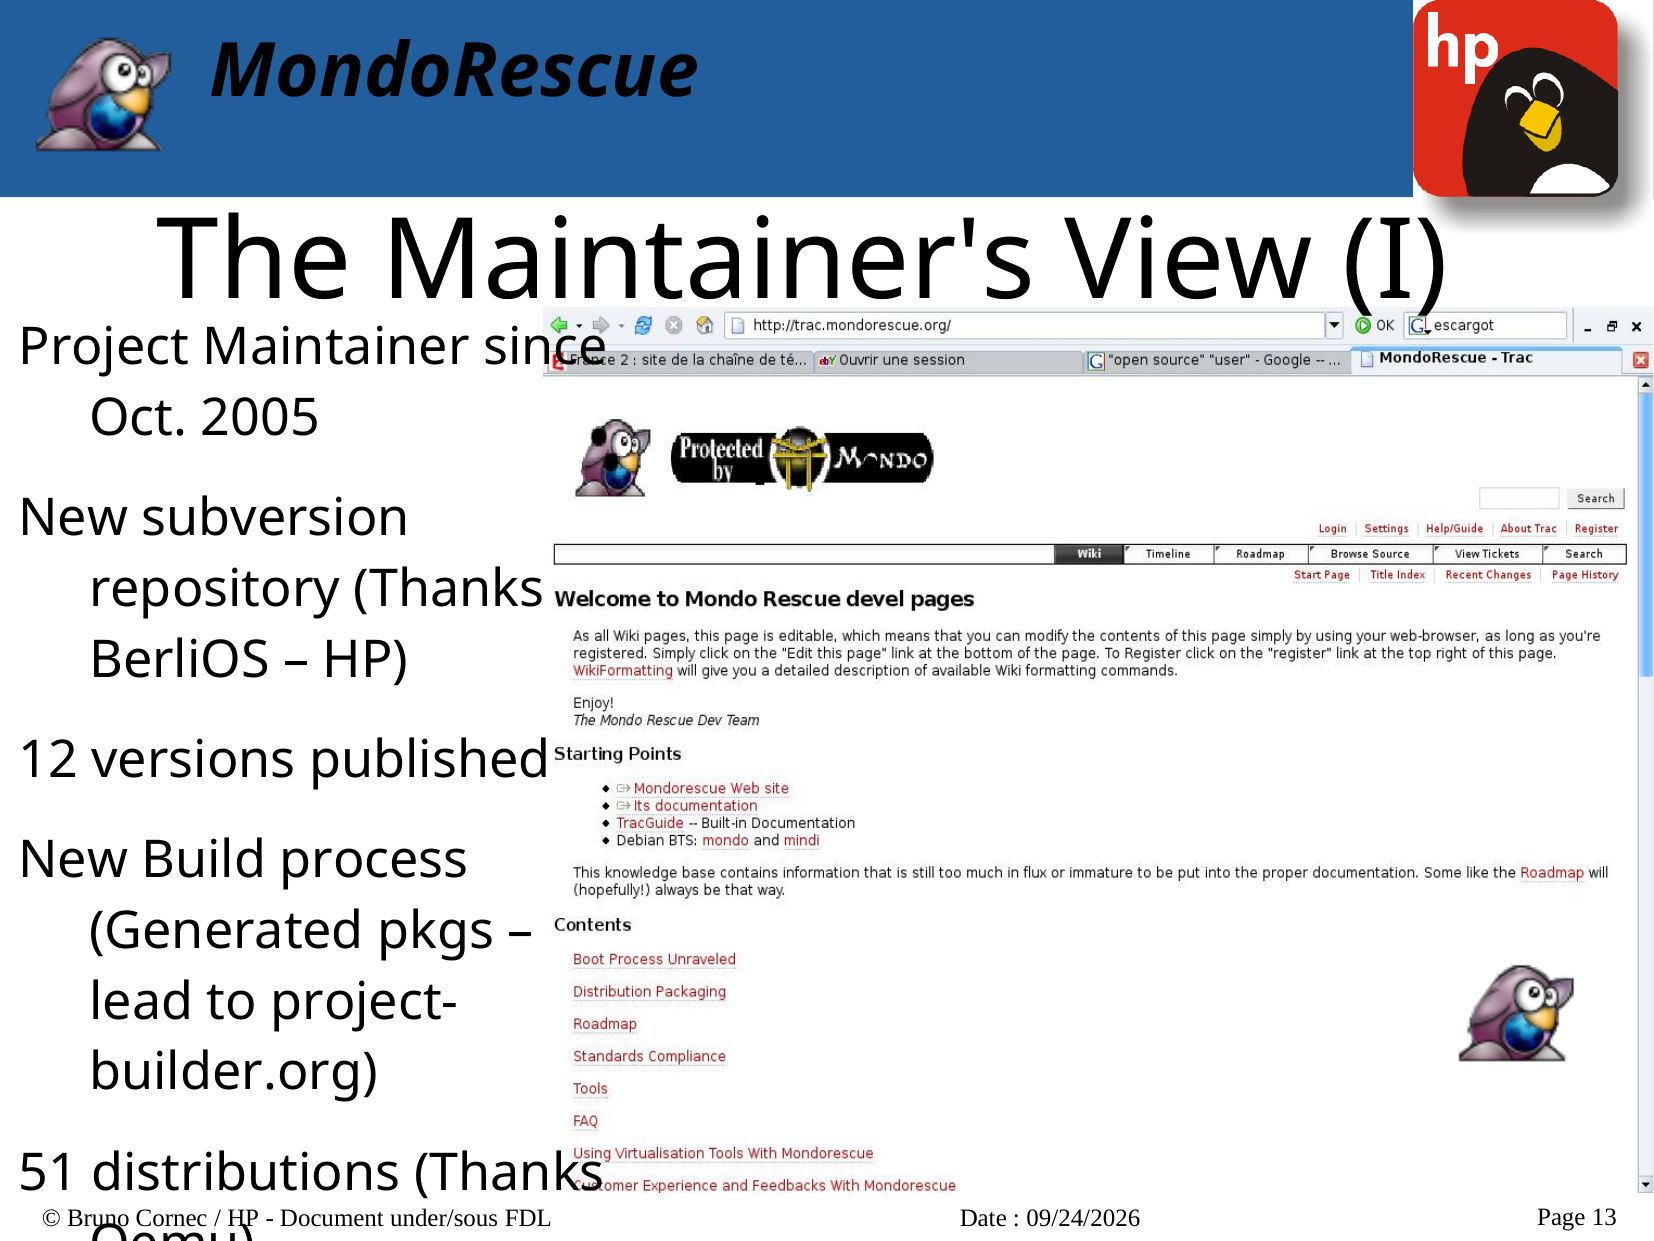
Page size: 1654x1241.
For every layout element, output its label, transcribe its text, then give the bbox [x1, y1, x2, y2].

text_box The Maintainer's View (I) [156, 178, 1488, 318]
picture [617, 306, 1654, 1194]
list Project Maintainer since Oct. 2005 New subversion repository (Thanks BerliOS – HP) 12 versions published New Build process (Generated pkgs – lead to project-builder.org) 51 distributions (Thanks Qemu) [6, 309, 617, 1241]
picture [0, 0, 211, 199]
picture [1413, 0, 1654, 235]
